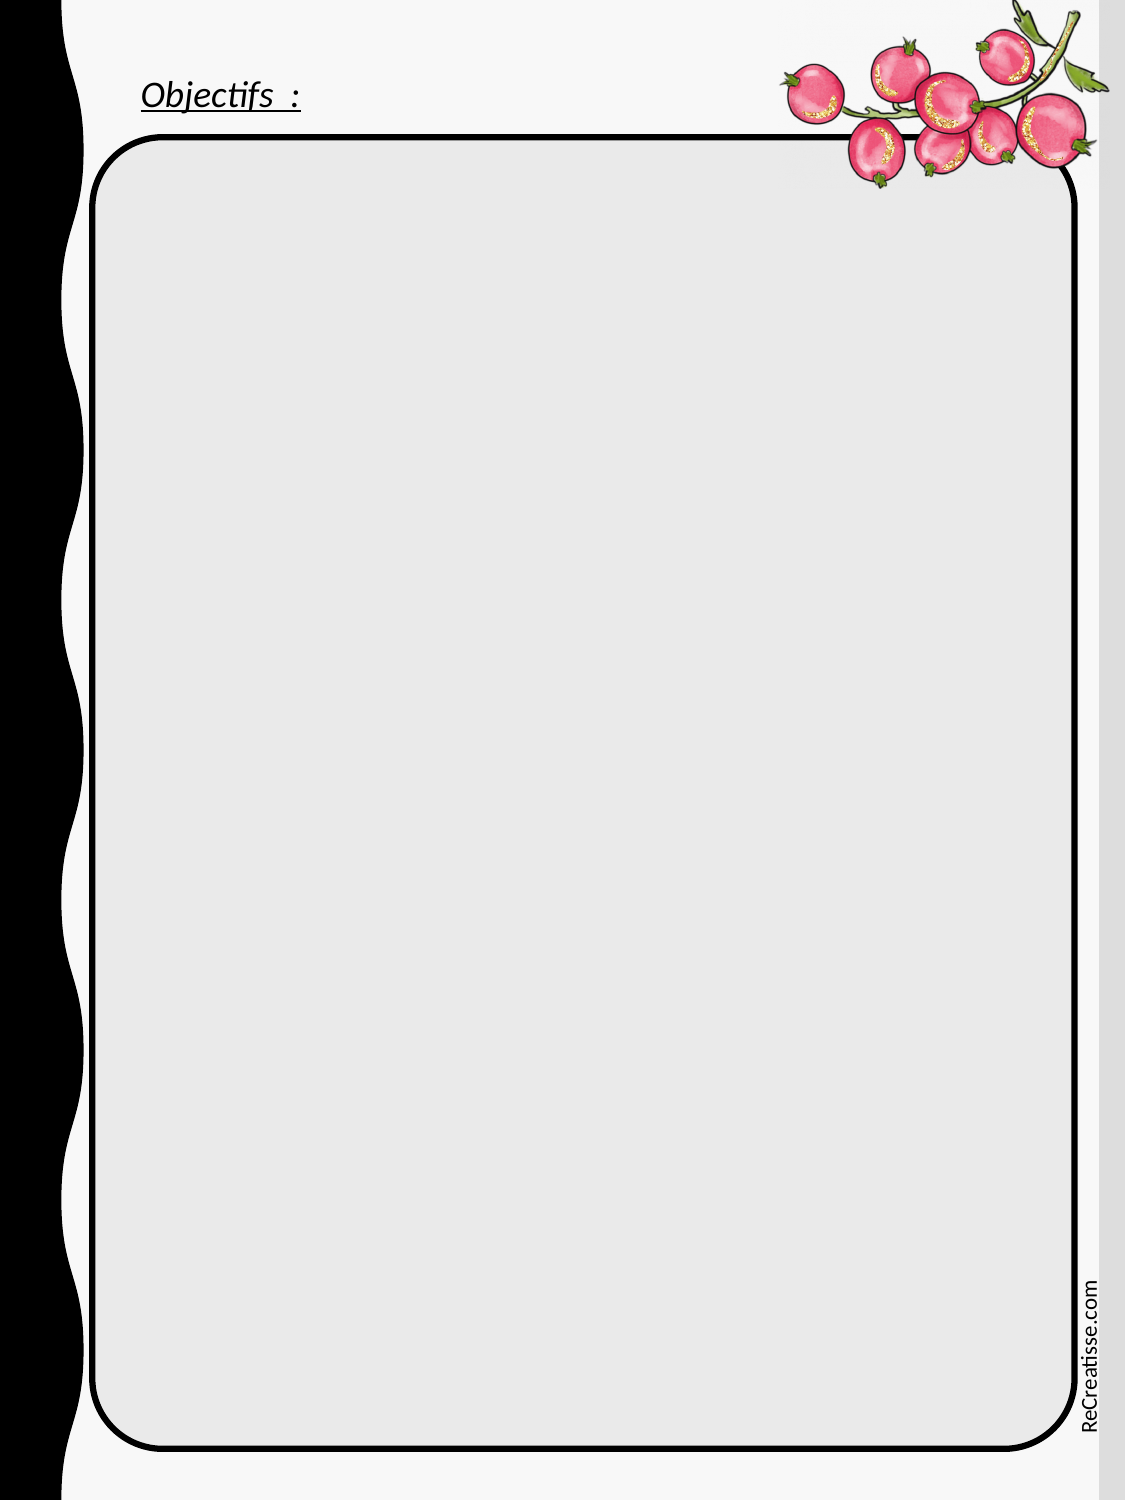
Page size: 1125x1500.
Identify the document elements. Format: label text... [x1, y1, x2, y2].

picture [778, 0, 1110, 189]
text_box Objectifs : [126, 62, 316, 123]
text_box ReCreatisse.com [1066, 1265, 1109, 1449]
text_box [92, 137, 1075, 1449]
